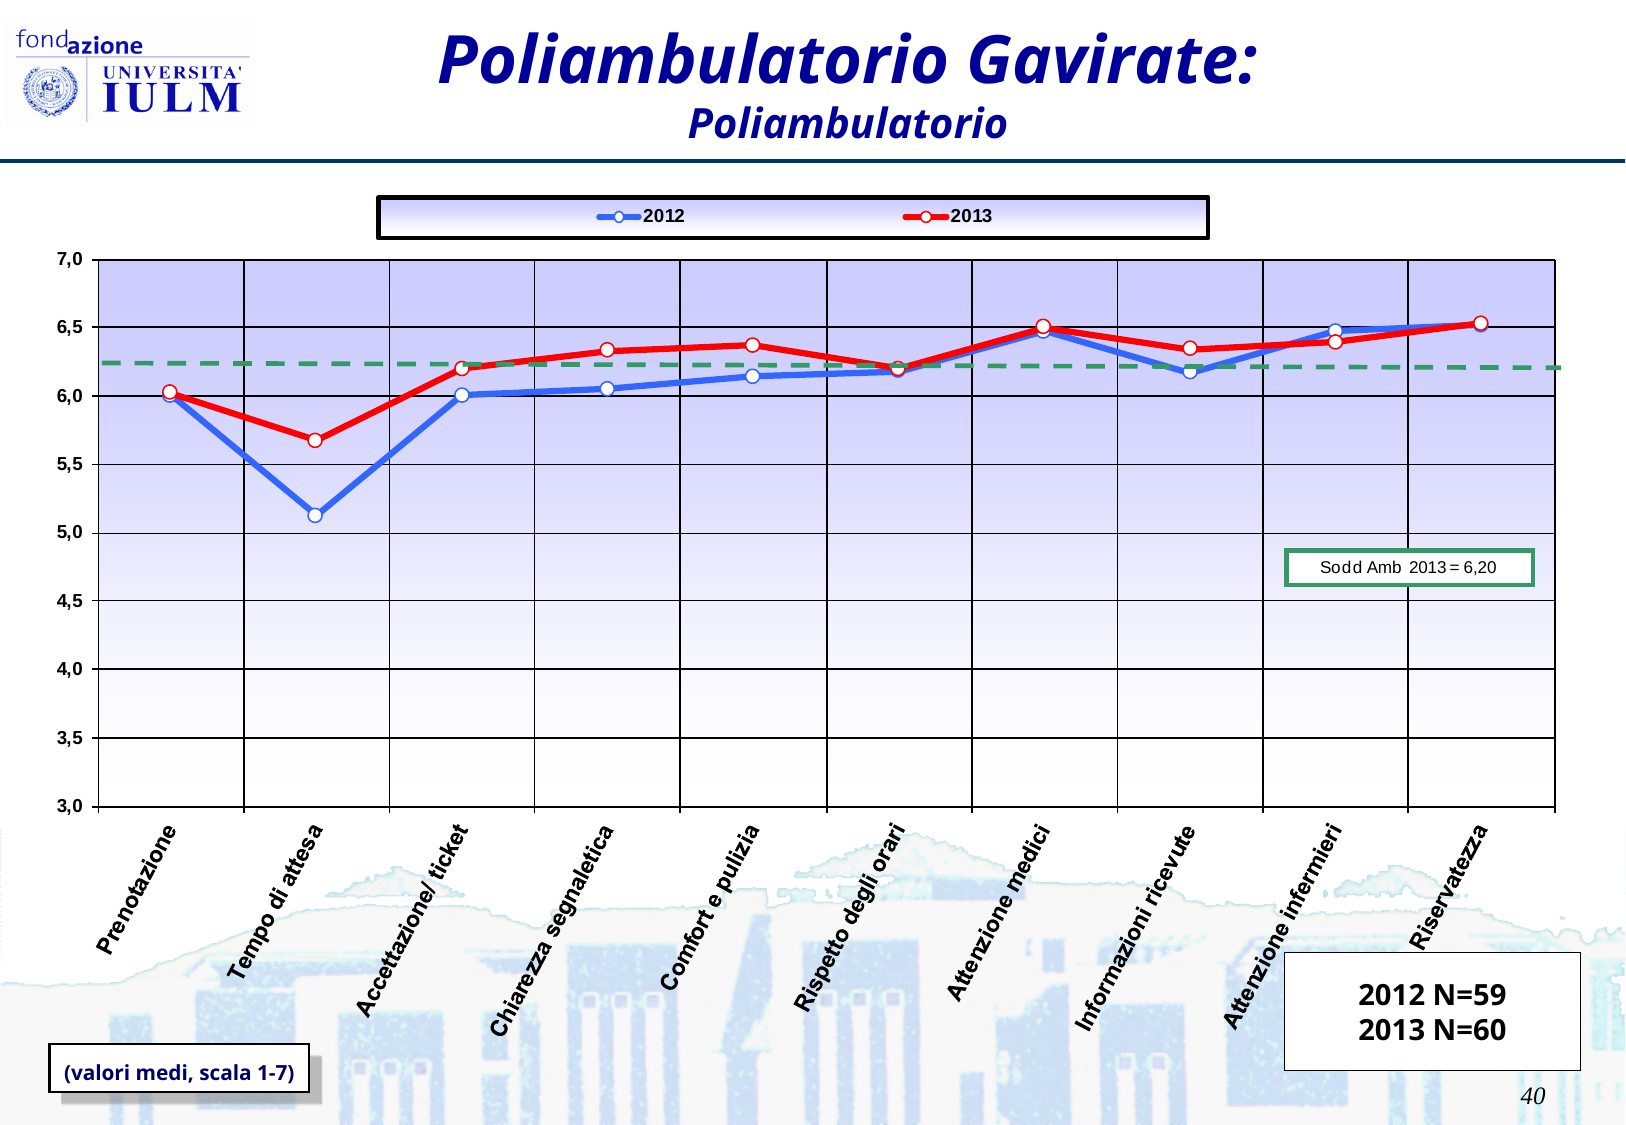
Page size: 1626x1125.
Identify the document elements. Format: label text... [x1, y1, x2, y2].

picture [44, 184, 1563, 1125]
text_box Poliambulatorio Gavirate: Poliambulatorio [304, 18, 1392, 144]
text_box 2012 N=59 2013 N=60 [1284, 952, 1581, 1071]
picture [5, 19, 256, 127]
